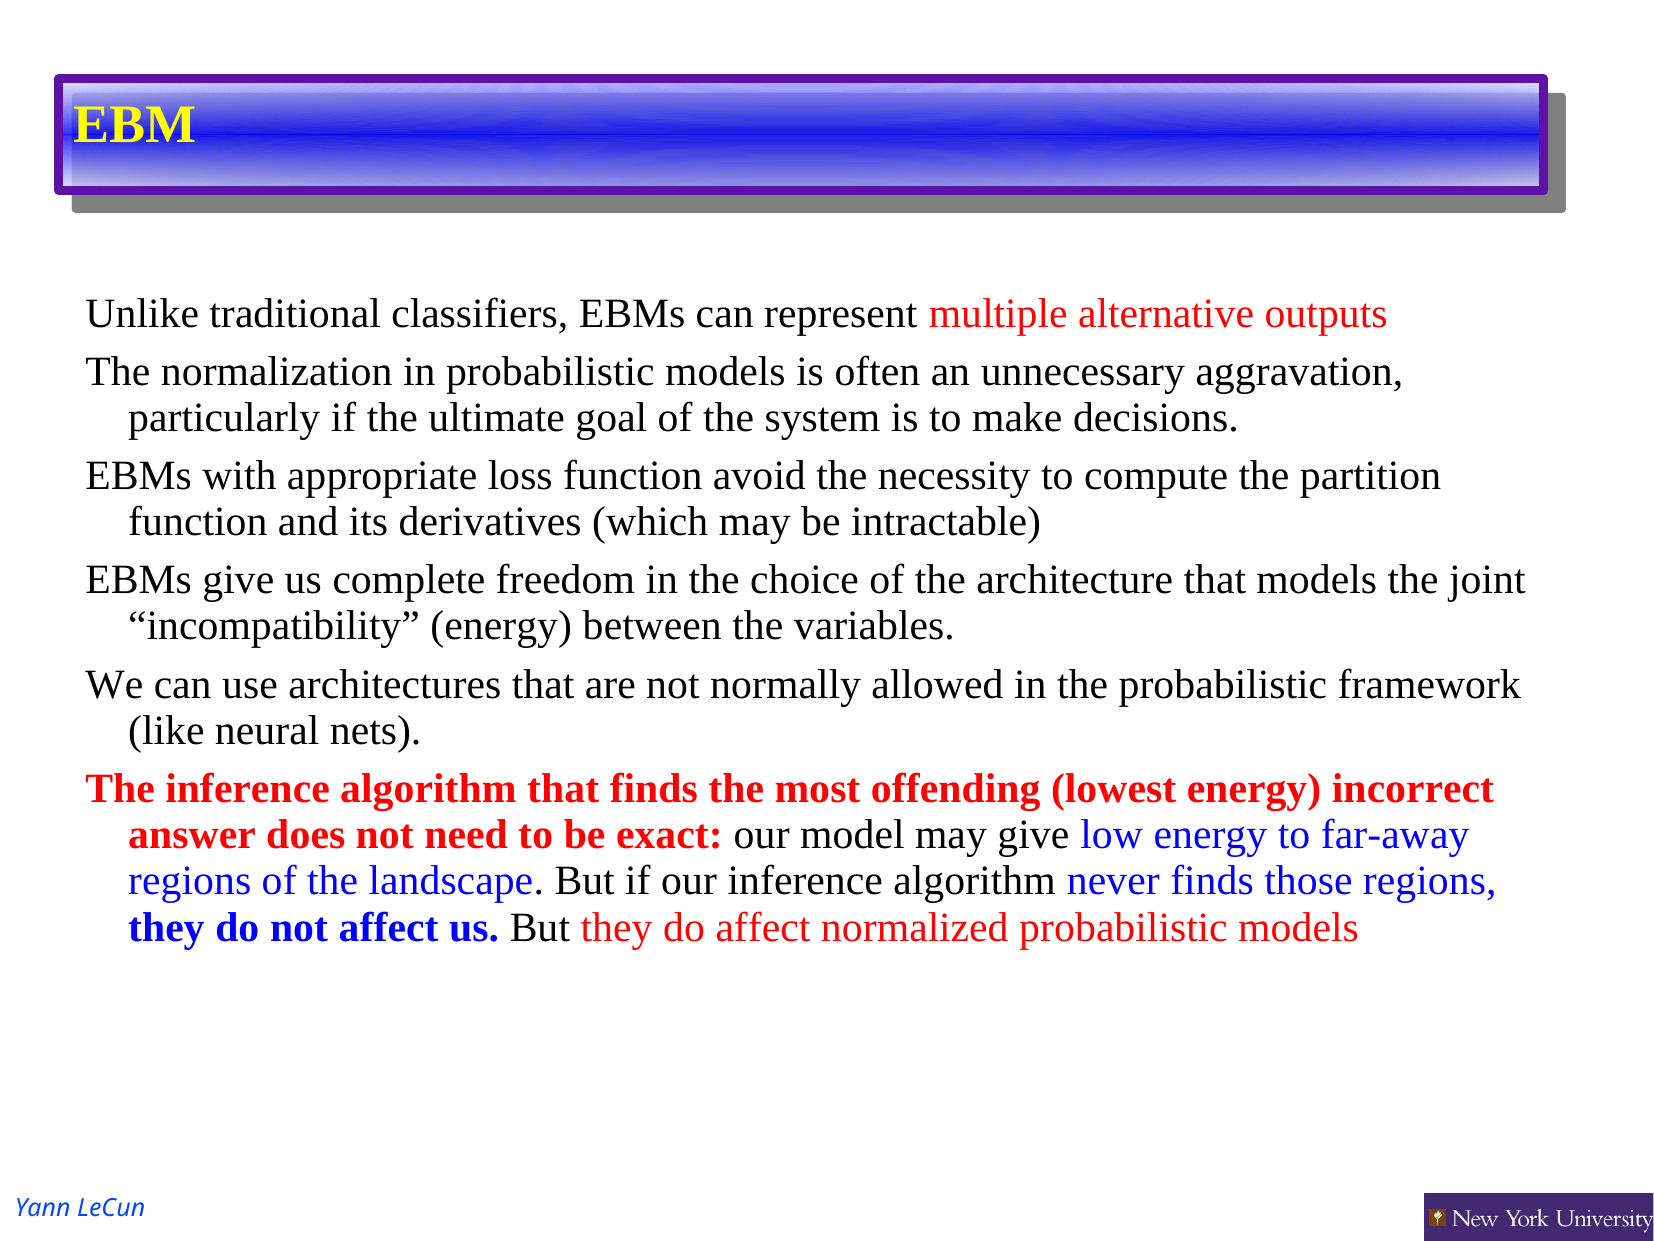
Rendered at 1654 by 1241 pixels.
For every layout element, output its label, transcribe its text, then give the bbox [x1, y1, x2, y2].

text_box Unlike traditional classifiers, EBMs can represent multiple alternative outputs The normalization in probabilistic models is often an unnecessary aggravation, particularly if the ultimate goal of the system is to make decisions. EBMs with appropriate loss function avoid the necessity to compute the partition function and its derivatives (which may be intractable) EBMs give us complete freedom in the choice of the architecture that models the joint “incompatibility” (energy) between the variables. We can use architectures that are not normally allowed in the probabilistic framework (like neural nets). The inference algorithm that finds the most offending (lowest energy) incorrect answer does not need to be exact: our model may give low energy to far-away regions of the landscape. But if our inference algorithm never finds those regions, they do not affect us. But they do affect normalized probabilistic models [75, 289, 1541, 1115]
picture [1424, 1193, 1654, 1241]
text_box EBM [58, 78, 1544, 191]
